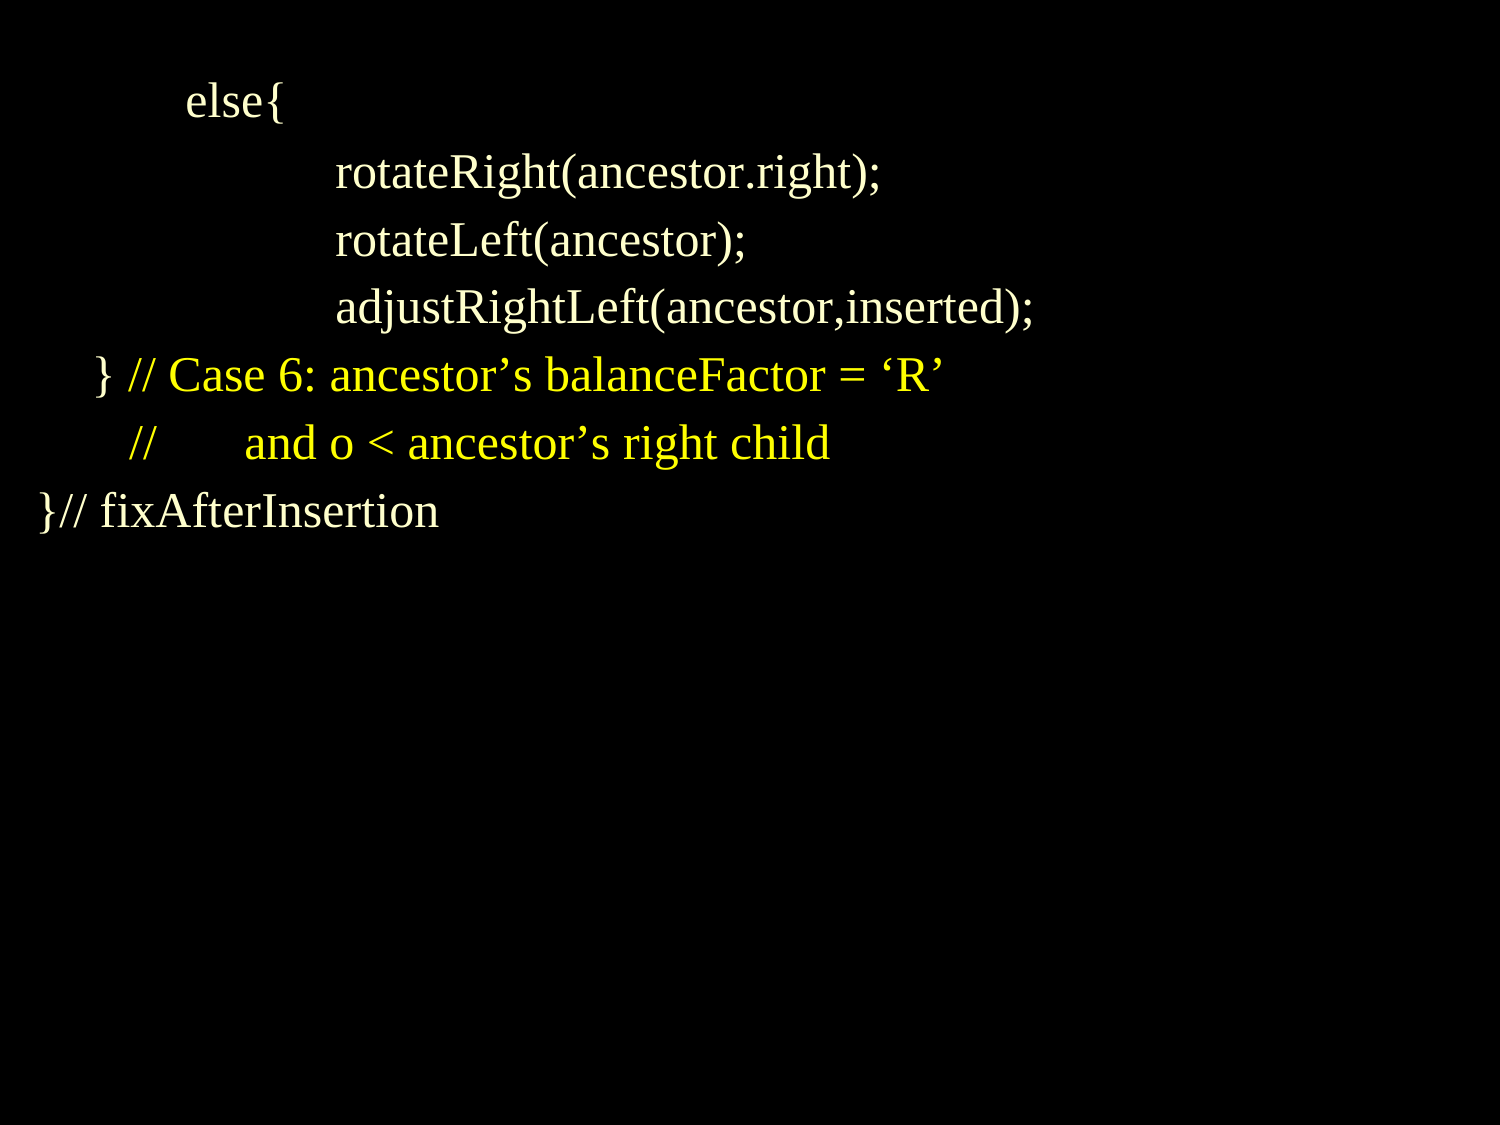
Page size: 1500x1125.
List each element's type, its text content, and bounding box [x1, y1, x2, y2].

list else{ rotateRight(ancestor.right); rotateLeft(ancestor); adjustRightLeft(ancestor,inserted); } // Case 6: ancestor’s balanceFactor = ‘R’ // and o < ancestor’s right child }// fixAfterInsertion [20, 49, 1480, 1063]
